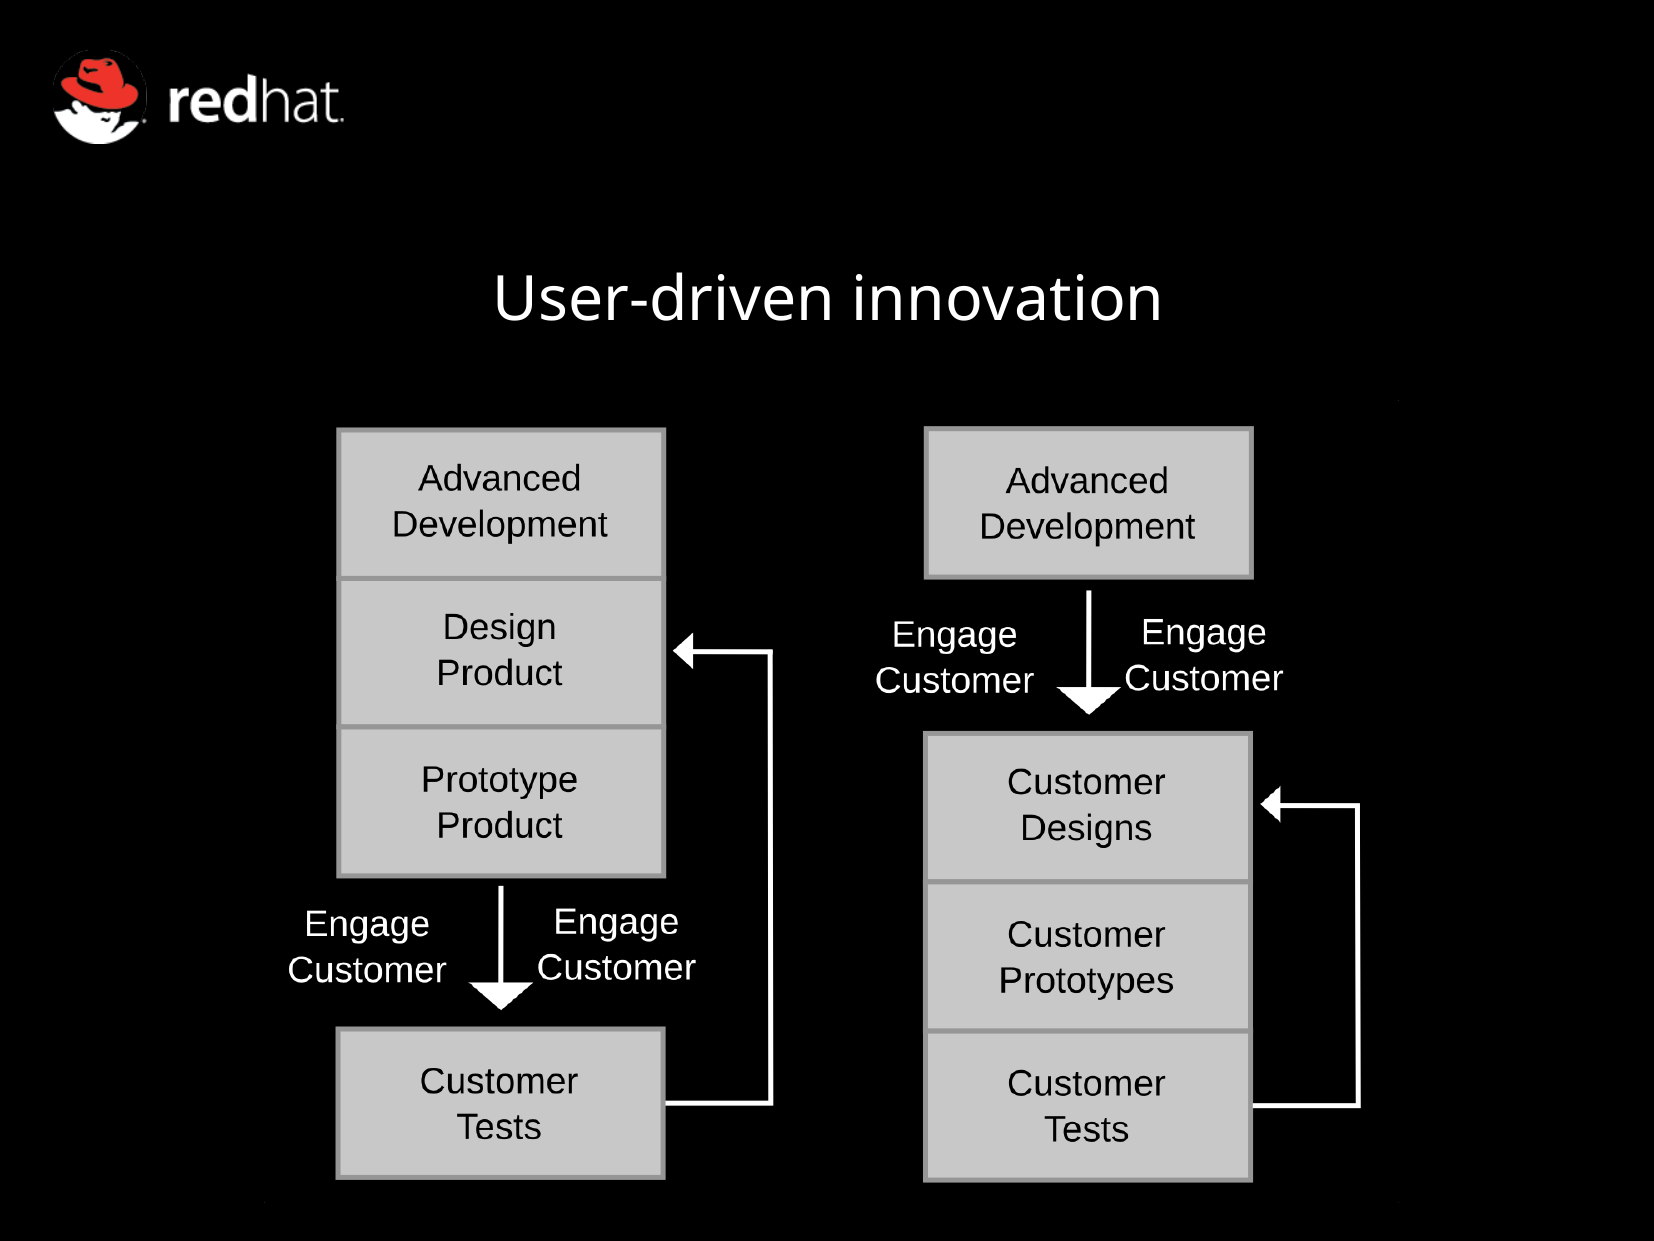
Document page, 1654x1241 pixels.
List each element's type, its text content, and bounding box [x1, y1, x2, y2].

text_box User-driven innovation [202, 253, 1456, 406]
picture [263, 399, 1399, 1203]
picture [52, 49, 345, 144]
